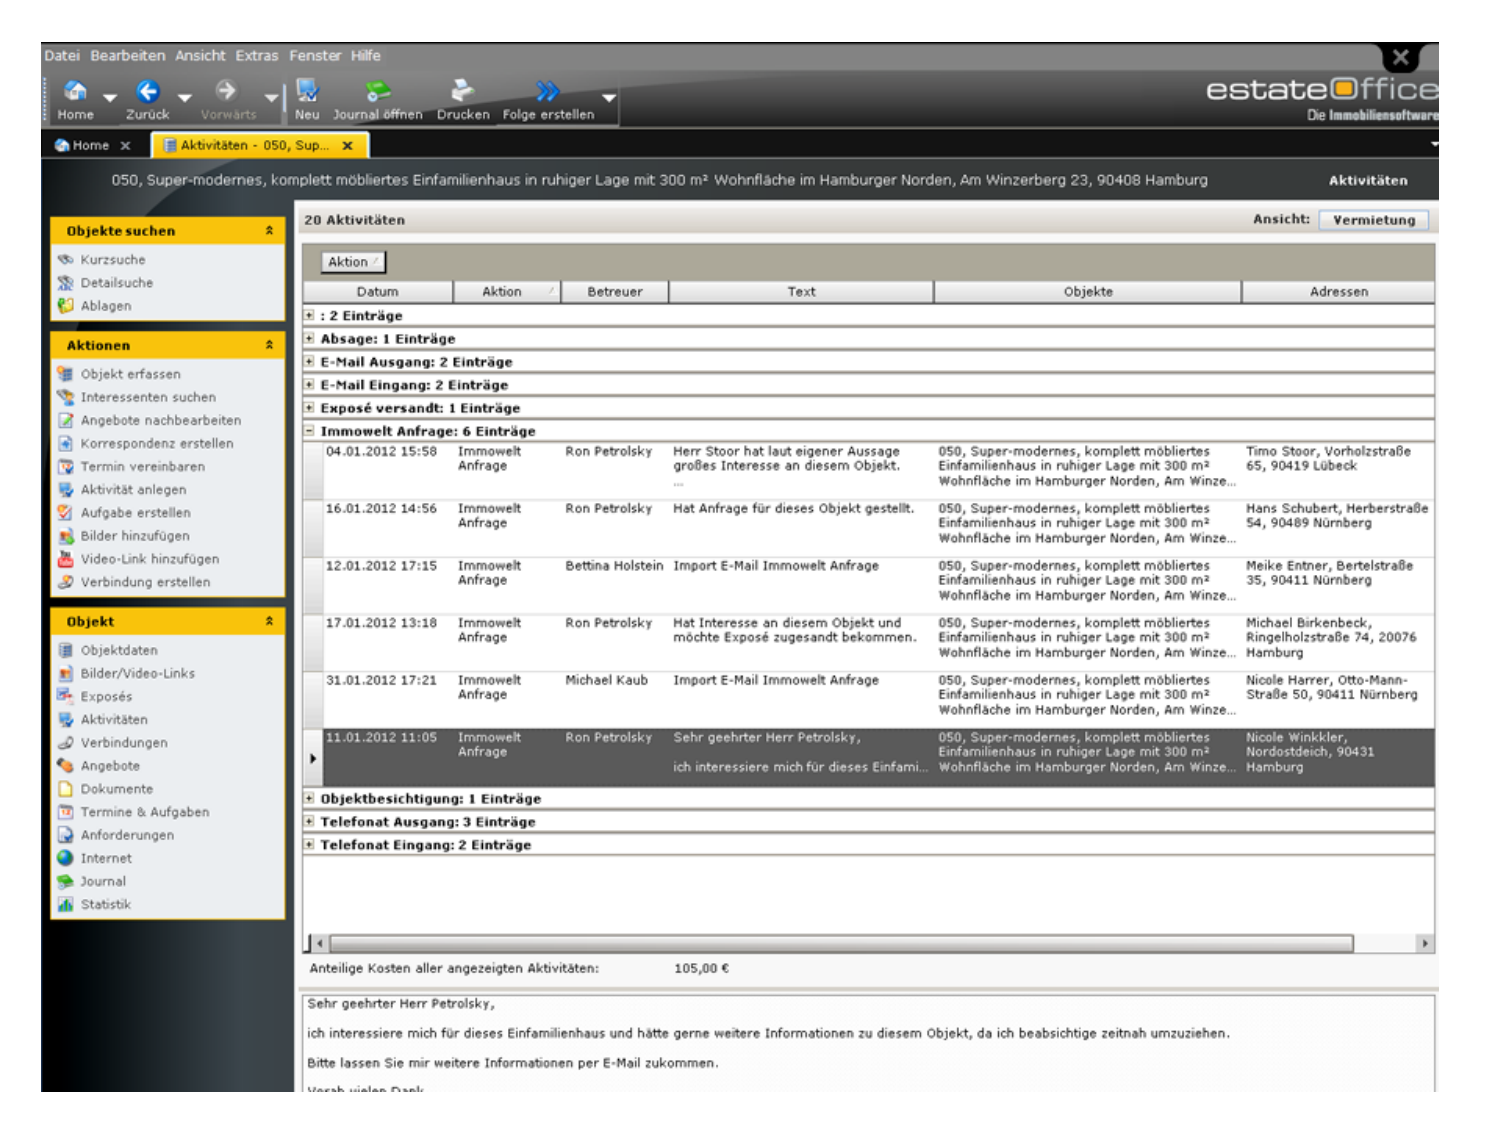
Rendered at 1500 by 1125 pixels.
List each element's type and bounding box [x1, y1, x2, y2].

picture [41, 42, 1439, 1092]
